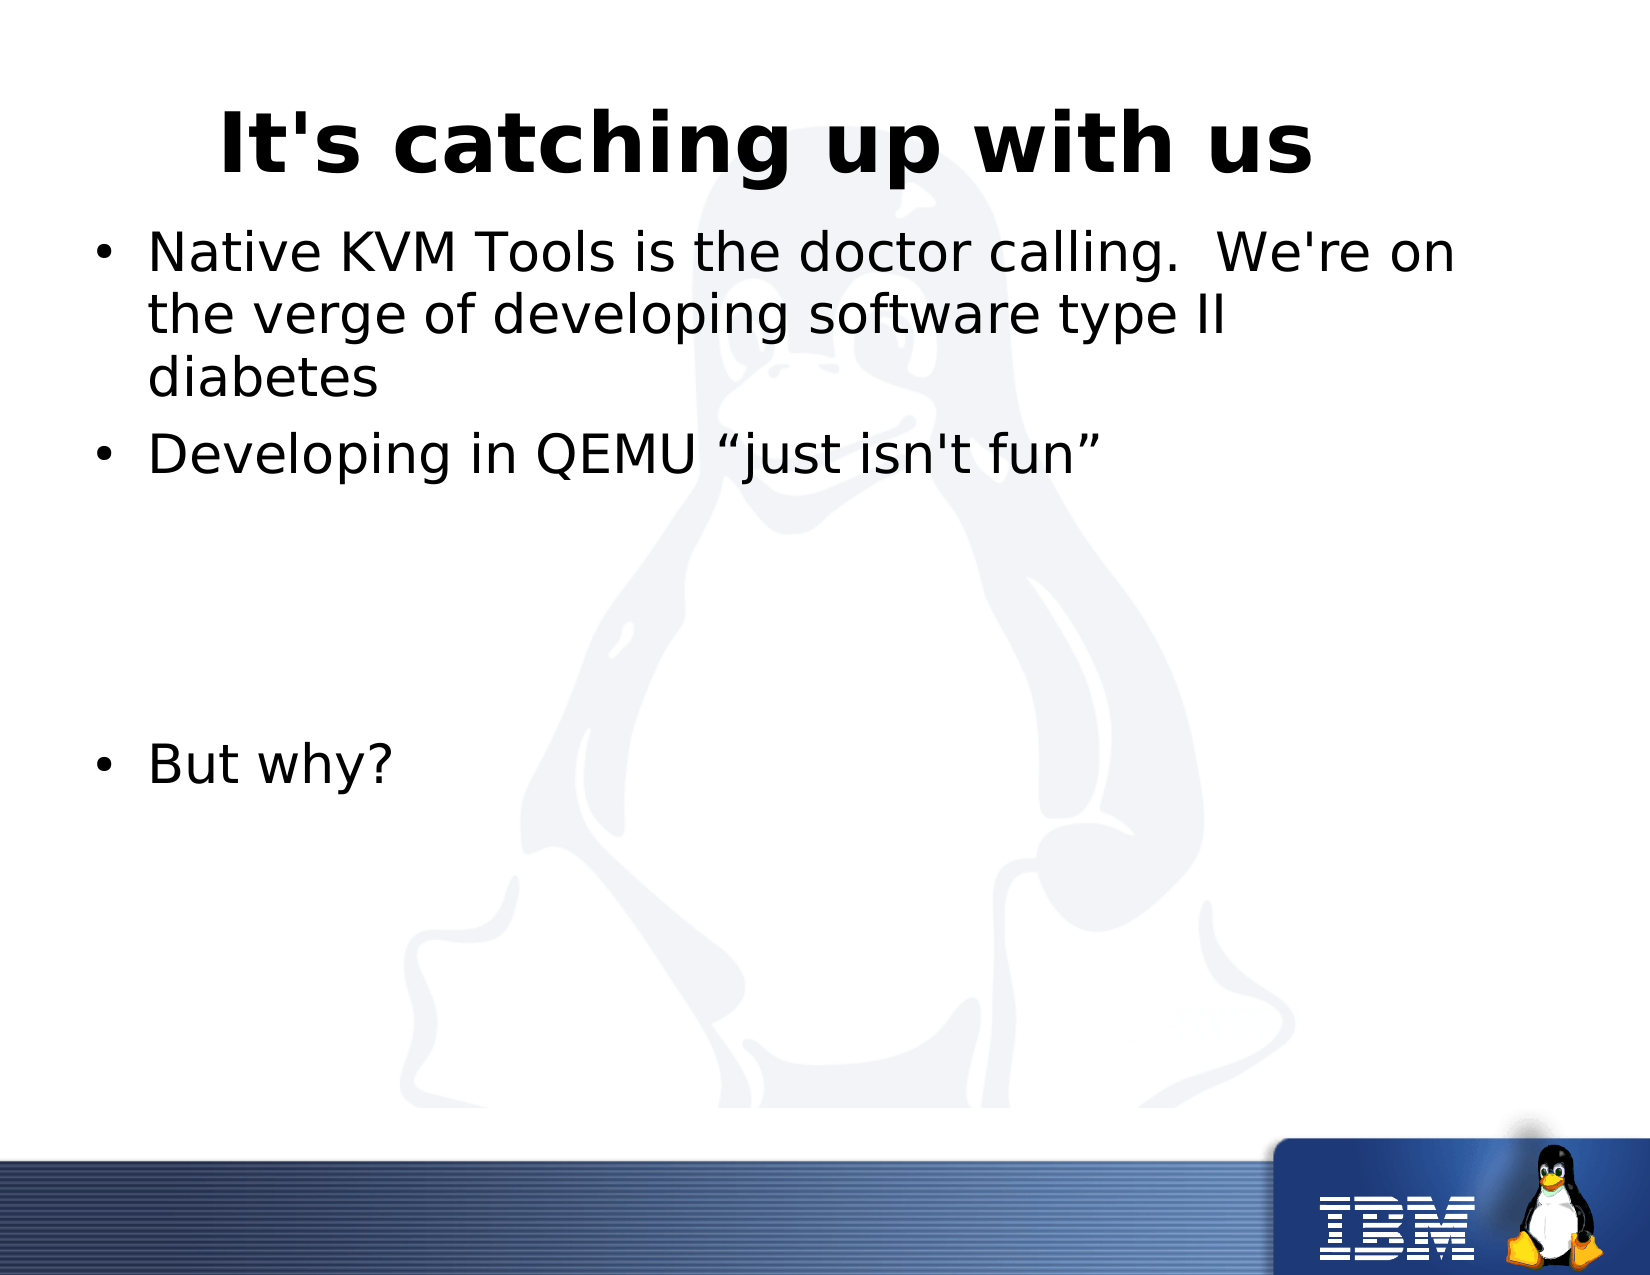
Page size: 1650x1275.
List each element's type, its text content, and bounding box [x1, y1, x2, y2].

list Native KVM Tools is the doctor calling. We're on the verge of developing software type II diabetes Developing in QEMU “just isn't fun” But why? [76, 221, 1457, 1171]
title It's catching up with us [76, 76, 1457, 211]
